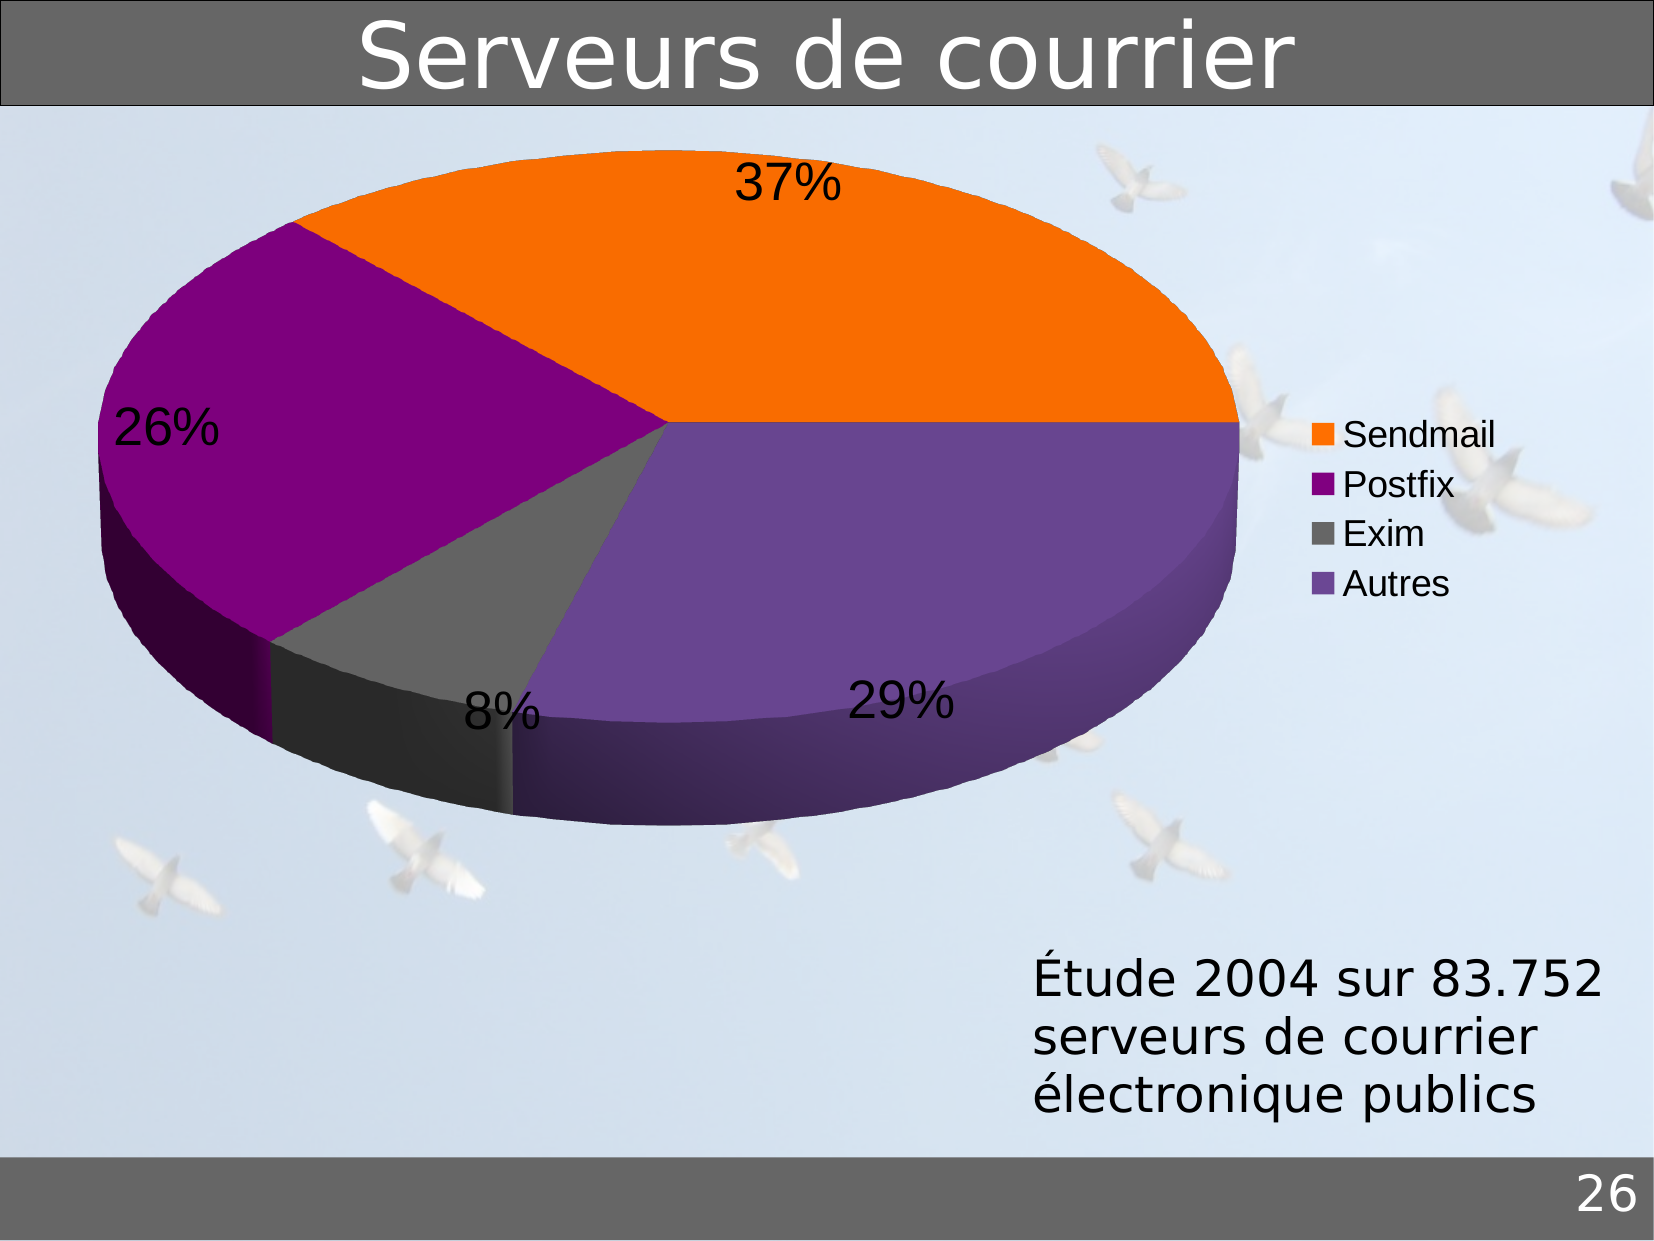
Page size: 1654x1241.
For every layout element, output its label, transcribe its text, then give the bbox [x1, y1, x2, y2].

chart [38, 133, 1575, 901]
text_box Étude 2004 sur 83.752 serveurs de courrier électronique publics [1017, 942, 1641, 1132]
title Serveurs de courrier [0, 3, 1654, 111]
